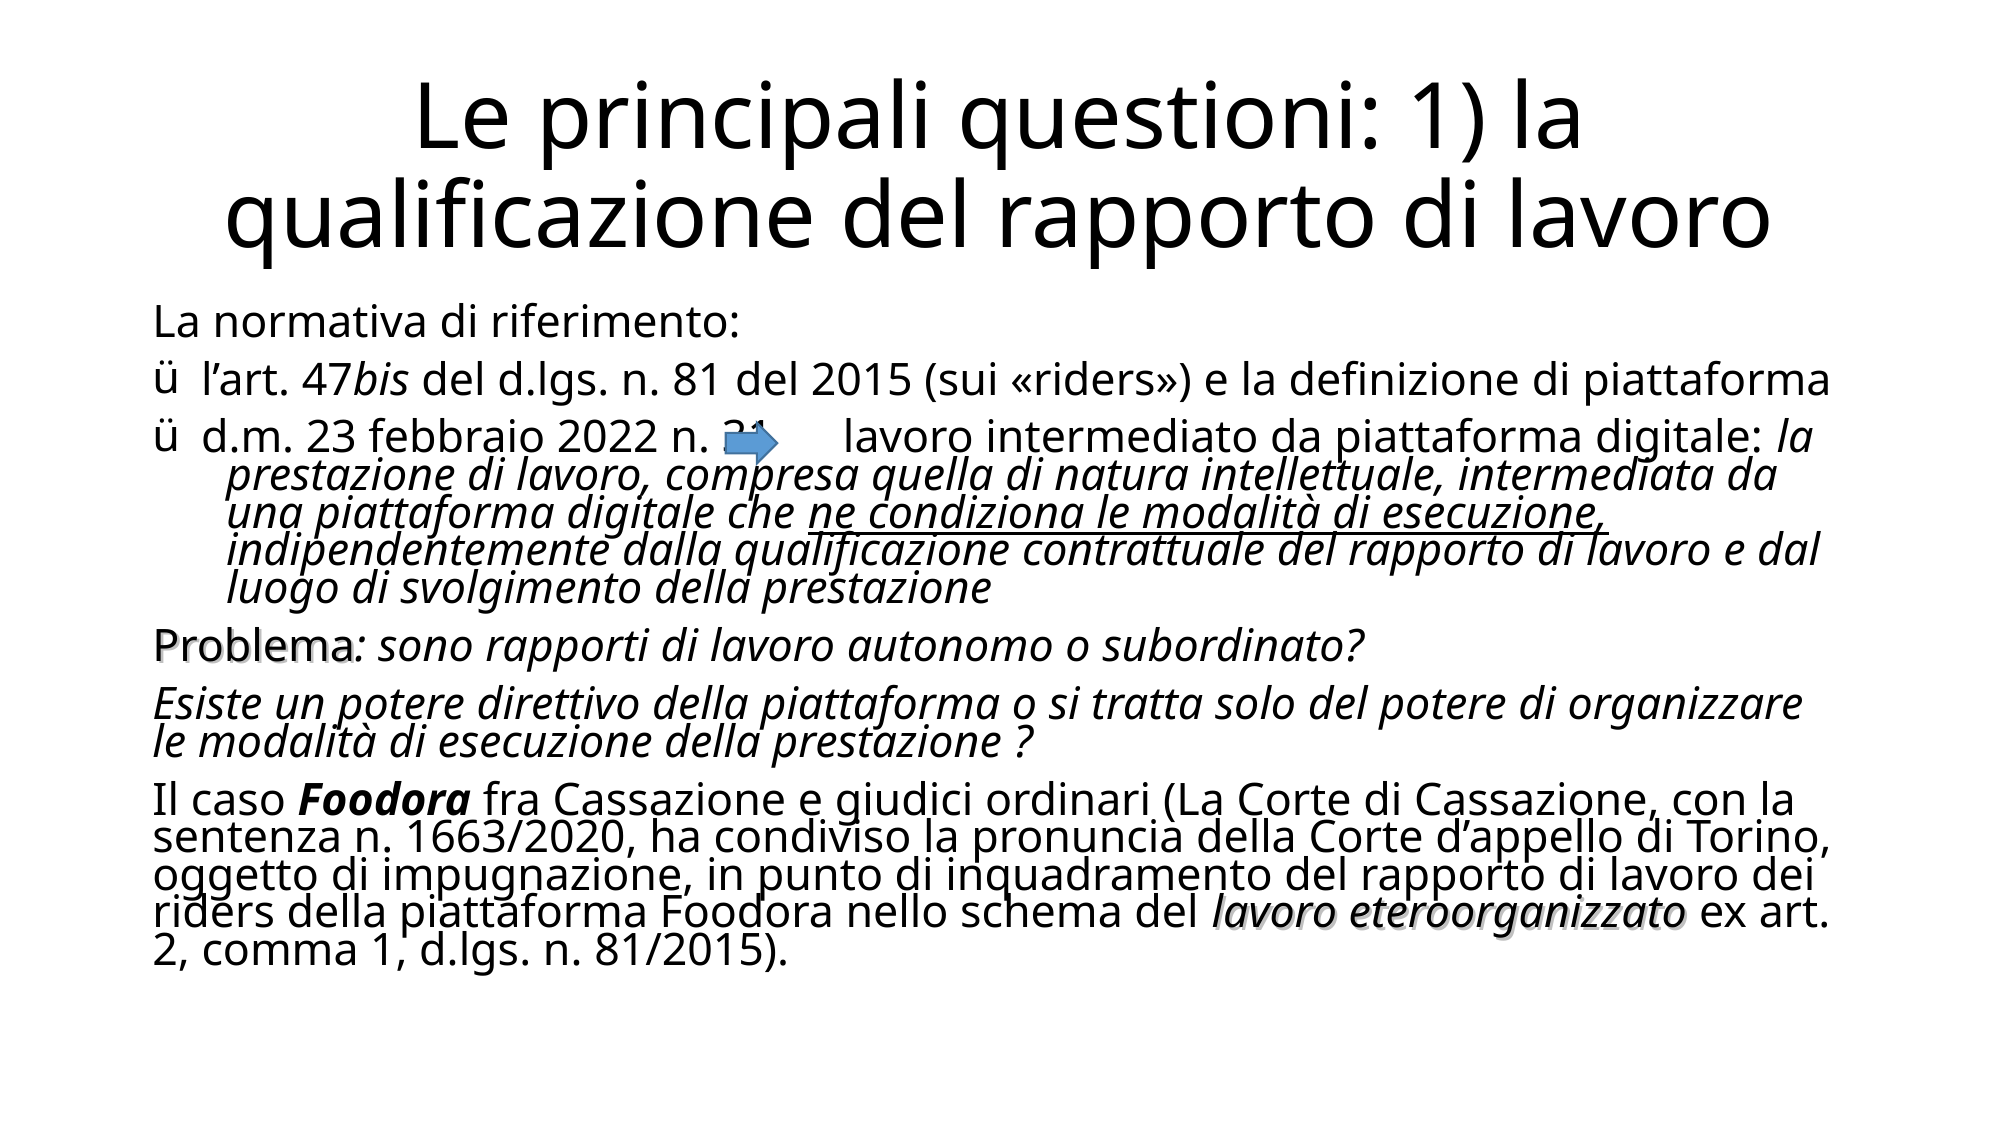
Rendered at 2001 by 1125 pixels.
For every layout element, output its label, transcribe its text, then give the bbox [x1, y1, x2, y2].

list La normativa di riferimento: l’art. 47bis del d.lgs. n. 81 del 2015 (sui «riders») e la definizione di piattaforma d.m. 23 febbraio 2022 n. 31 lavoro intermediato da piattaforma digitale: la prestazione di lavoro, compresa quella di natura intellettuale, intermediata da una piattaforma digitale che ne condiziona le modalità di esecuzione, indipendentemente dalla qualificazione contrattuale del rapporto di lavoro e dal luogo di svolgimento della prestazione Problema: sono rapporti di lavoro autonomo o subordinato? Esiste un potere direttivo della piattaforma o si tratta solo del potere di organizzare le modalità di esecuzione della prestazione ? Il caso Foodora fra Cassazione e giudici ordinari (La Corte di Cassazione, con la sentenza n. 1663/2020, ha condiviso la pronuncia della Corte d’appello di Torino, oggetto di impugnazione, in punto di inquadramento del rapporto di lavoro dei riders della piattaforma Foodora nello schema del lavoro eteroorganizzato ex art. 2, comma 1, d.lgs. n. 81/2015). [137, 299, 1863, 1014]
title Le principali questioni: 1) la qualificazione del rapporto di lavoro [137, 59, 1863, 278]
text_box [725, 422, 778, 464]
